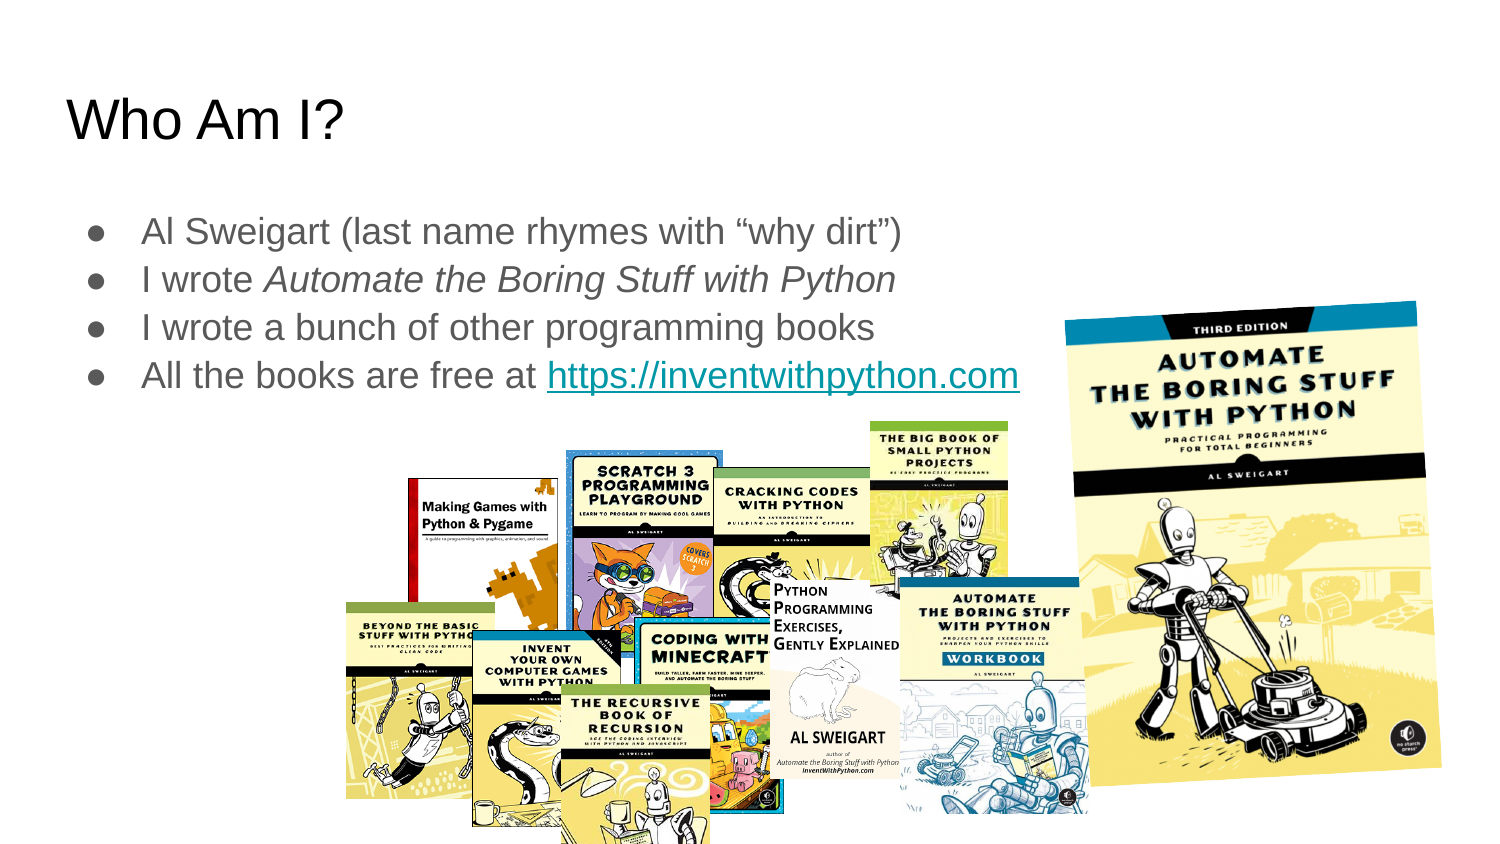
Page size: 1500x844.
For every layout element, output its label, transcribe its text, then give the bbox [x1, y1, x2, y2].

list Al Sweigart (last name rhymes with “why dirt”) I wrote Automate the Boring Stuff with Python I wrote a bunch of other programming books All the books are free at https://inventwithpython.com [51, 189, 1449, 750]
picture [346, 305, 1442, 844]
title Who Am I? [51, 72, 1449, 167]
